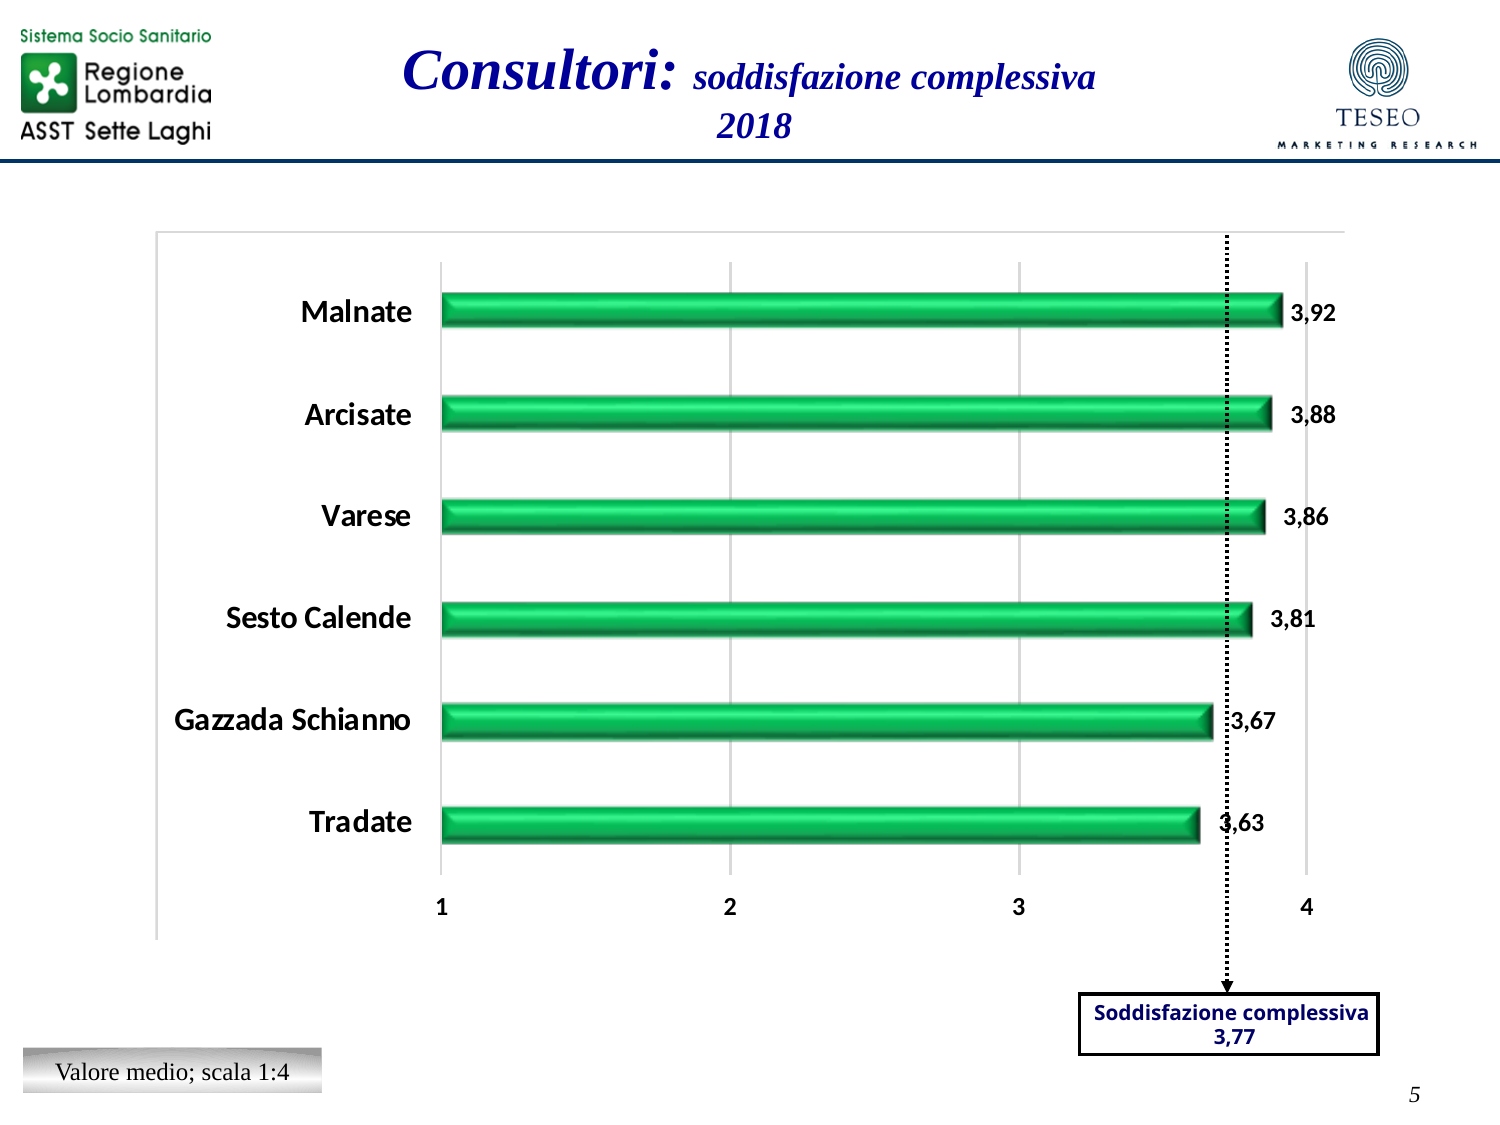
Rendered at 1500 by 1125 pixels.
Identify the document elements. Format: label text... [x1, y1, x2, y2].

text_box Consultori: soddisfazione complessiva 2018 [206, 25, 1294, 151]
picture [1294, 30, 1481, 149]
picture [155, 230, 1345, 940]
text_box Valore medio; scala 1:4 [23, 1047, 322, 1093]
text_box Soddisfazione complessiva 3,77 [1079, 993, 1379, 1055]
picture [21, 26, 206, 148]
